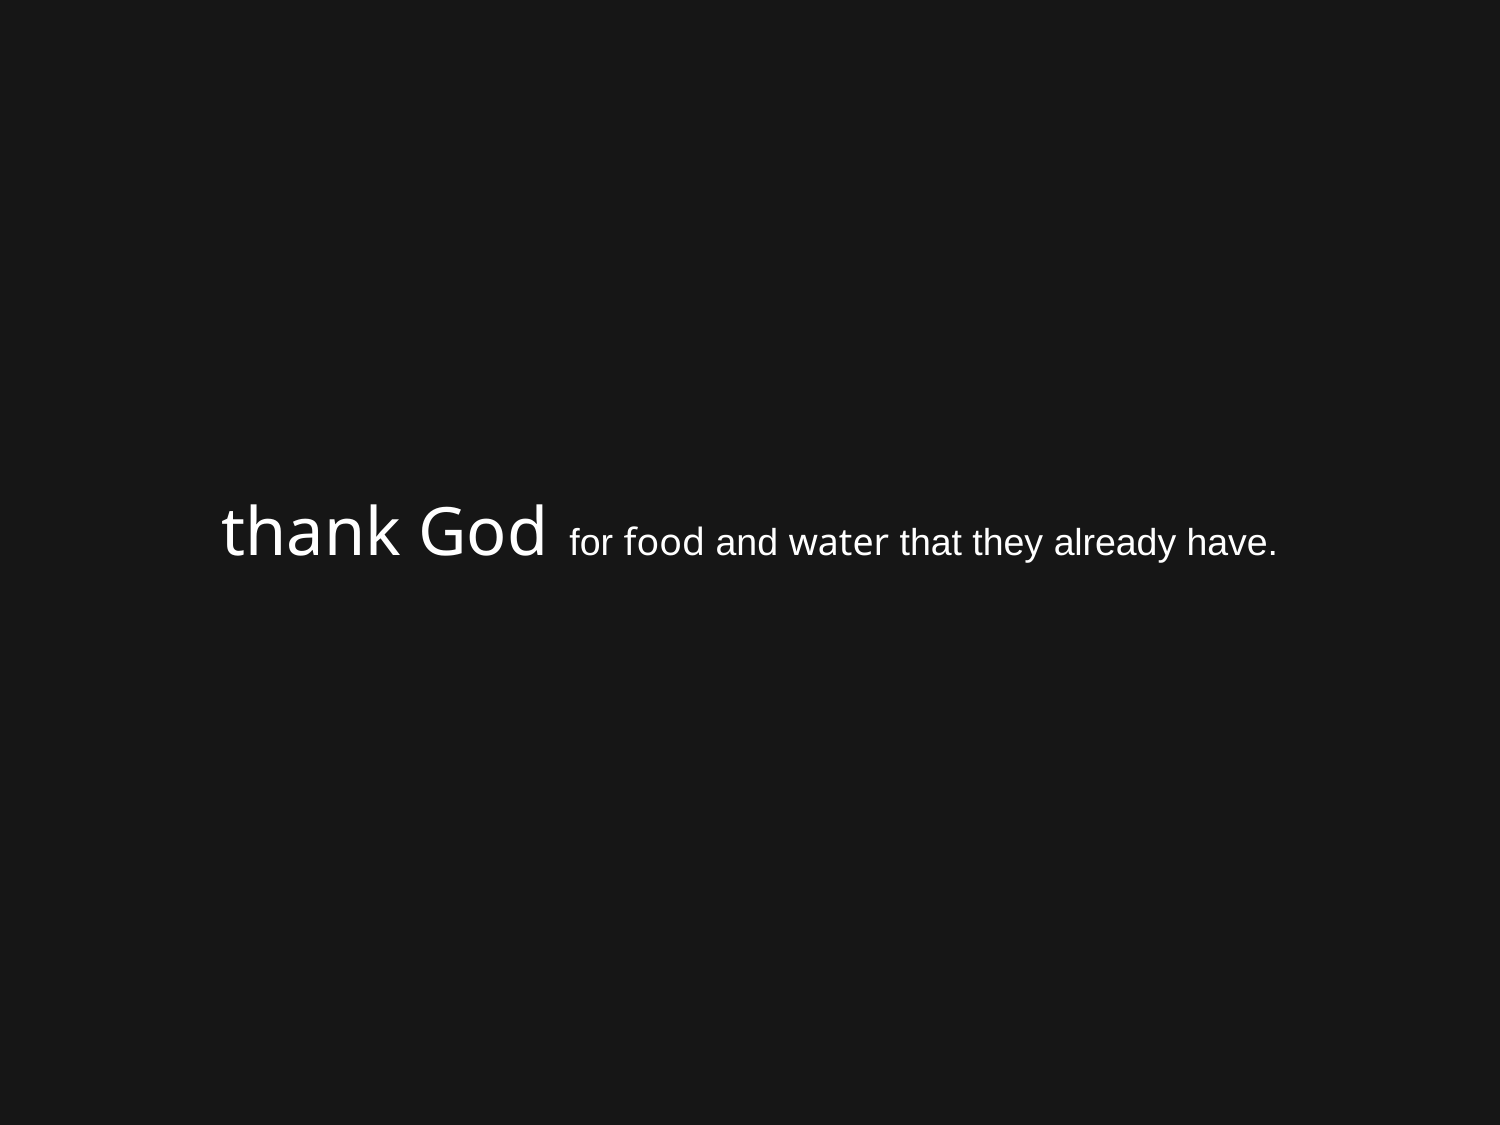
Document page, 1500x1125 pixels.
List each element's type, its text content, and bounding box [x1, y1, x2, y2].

text_box thank God for food and water that they already have. [0, 480, 1500, 622]
